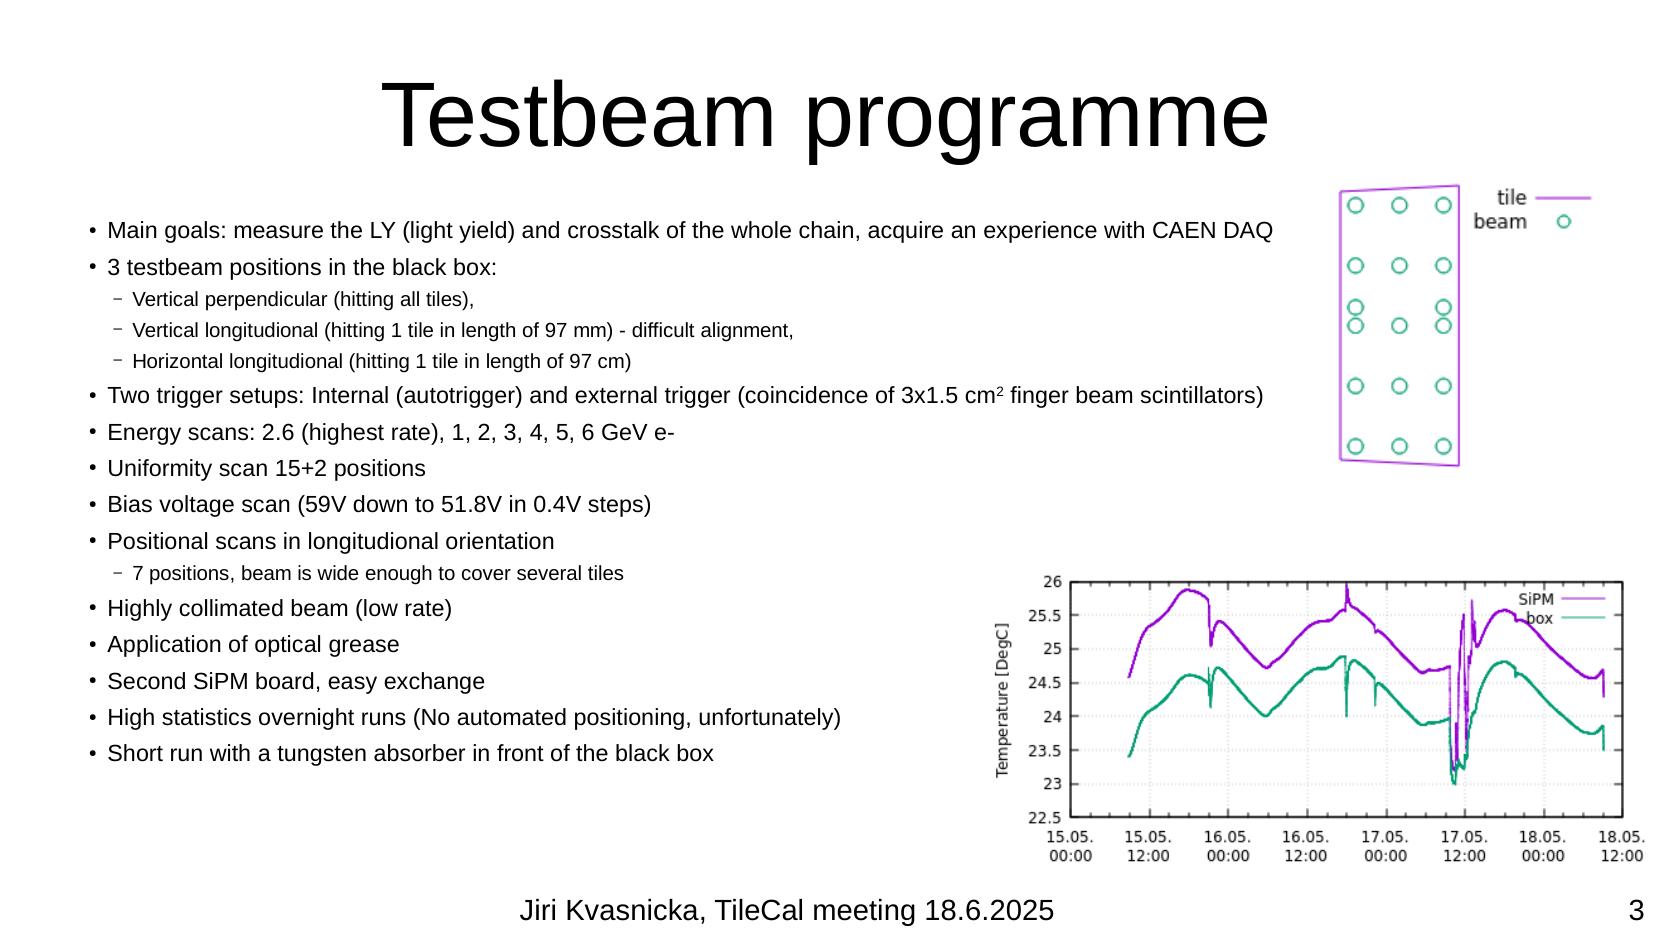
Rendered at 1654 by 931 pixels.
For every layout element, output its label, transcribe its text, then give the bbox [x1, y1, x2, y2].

list Main goals: measure the LY (light yield) and crosstalk of the whole chain, acquire an experience with CAEN DAQ 3 testbeam positions in the black box: Vertical perpendicular (hitting all tiles), Vertical longitudional (hitting 1 tile in length of 97 mm) - difficult alignment, Horizontal longitudional (hitting 1 tile in length of 97 cm) Two trigger setups: Internal (autotrigger) and external trigger (coincidence of 3x1.5 cm2 finger beam scintillators) Energy scans: 2.6 (highest rate), 1, 2, 3, 4, 5, 6 GeV e- Uniformity scan 15+2 positions Bias voltage scan (59V down to 51.8V in 0.4V steps) Positional scans in longitudional orientation 7 positions, beam is wide enough to cover several tiles Highly collimated beam (low rate) Application of optical grease Second SiPM board, easy exchange High statistics overnight runs (No automated positioning, unfortunately) Short run with a tungsten absorber in front of the black box [82, 217, 1276, 788]
picture [1312, 149, 1613, 500]
picture [985, 562, 1649, 874]
title Testbeam programme [82, 37, 1571, 193]
